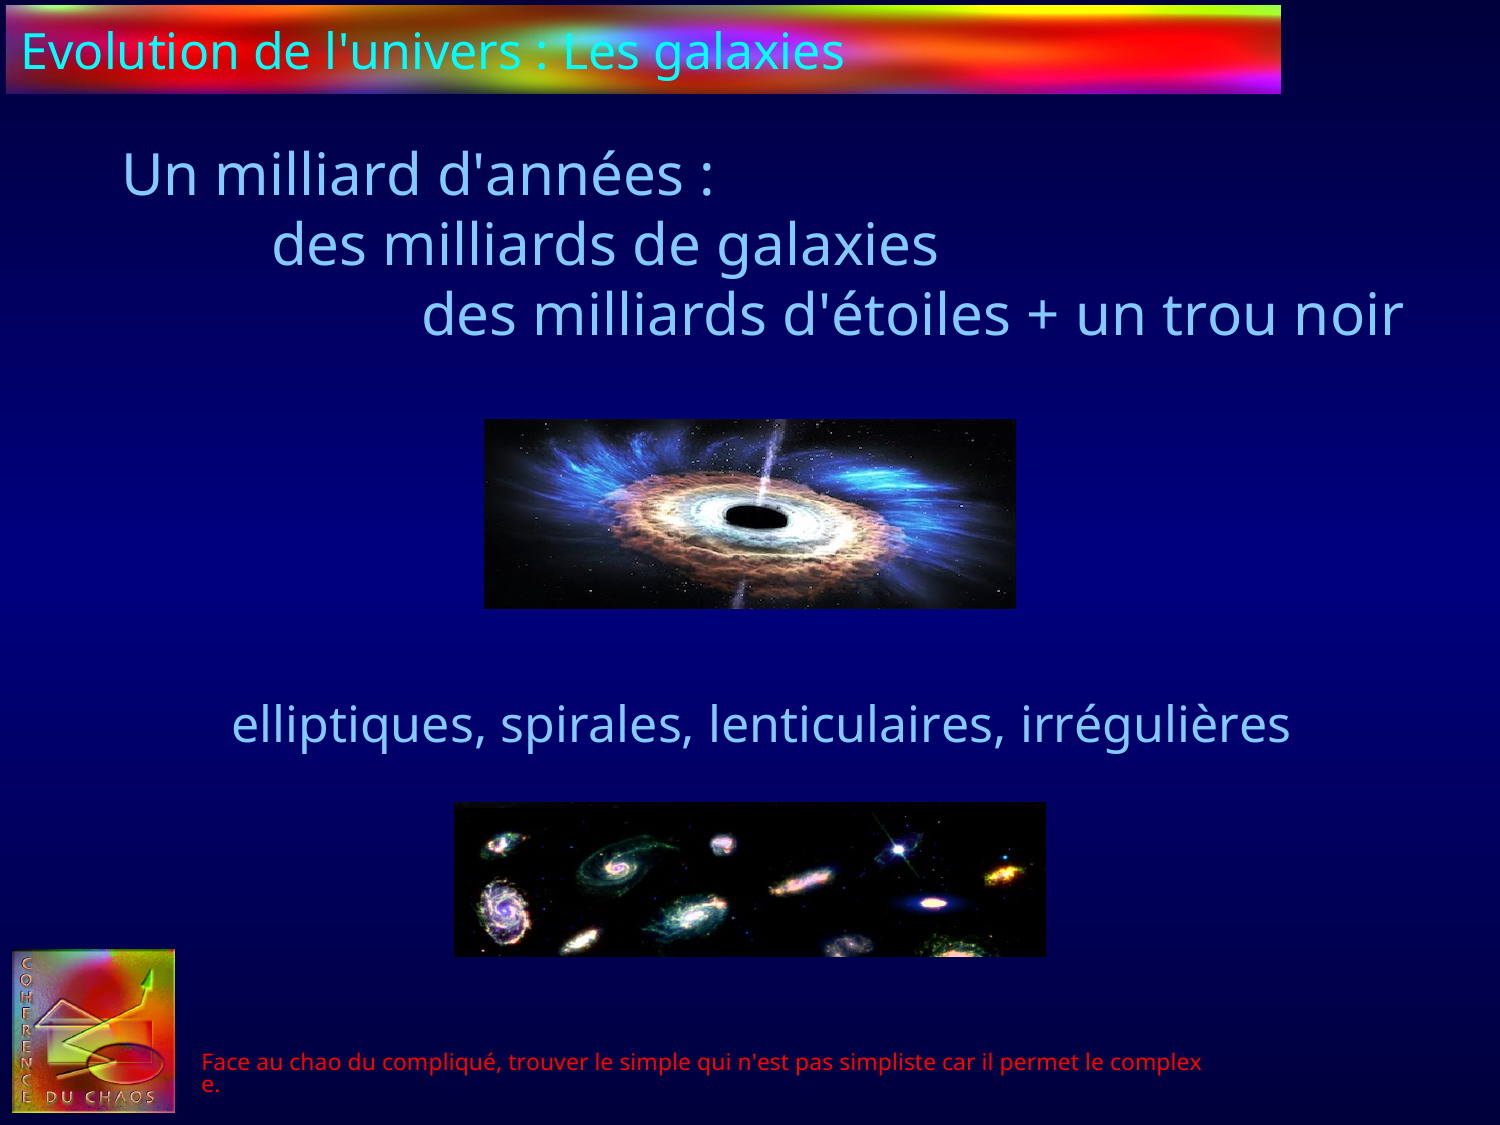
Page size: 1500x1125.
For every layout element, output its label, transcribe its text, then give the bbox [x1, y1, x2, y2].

text_box Un milliard d'années : des milliards de galaxies des milliards d'étoiles + un trou noir [106, 129, 1441, 775]
picture [12, 949, 175, 1113]
title Evolution de l'univers : Les galaxies [5, 5, 1281, 94]
picture [484, 419, 1016, 609]
picture [454, 802, 1046, 957]
text_box elliptiques, spirales, lenticulaires, irrégulières [106, 685, 1418, 1090]
